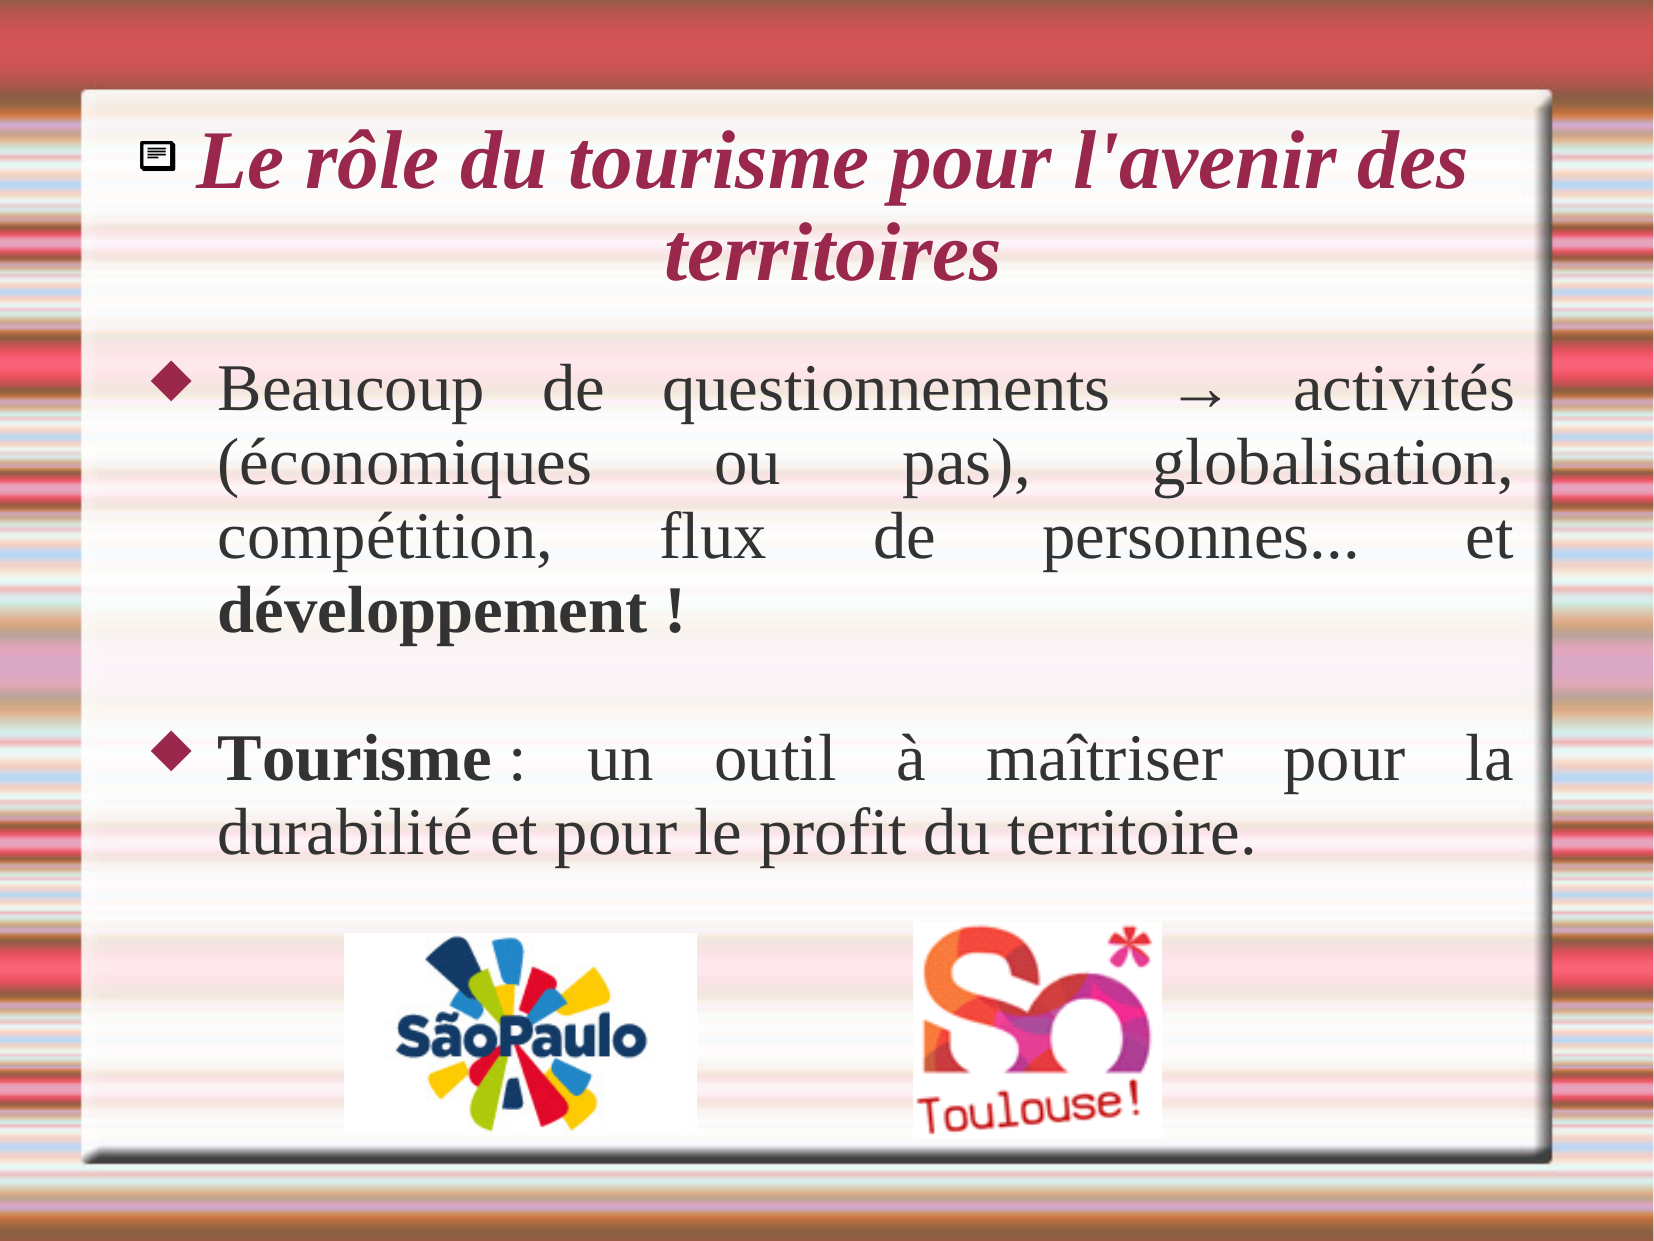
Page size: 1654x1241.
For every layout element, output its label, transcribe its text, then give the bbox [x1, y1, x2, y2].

list Beaucoup de questionnements → activités (économiques ou pas), globalisation, compétition, flux de personnes... et développement ! Tourisme : un outil à maîtriser pour la durabilité et pour le profit du territoire. [134, 350, 1516, 1132]
picture [0, 0, 1654, 1241]
title Le rôle du tourisme pour l'avenir des territoires [97, 102, 1510, 310]
